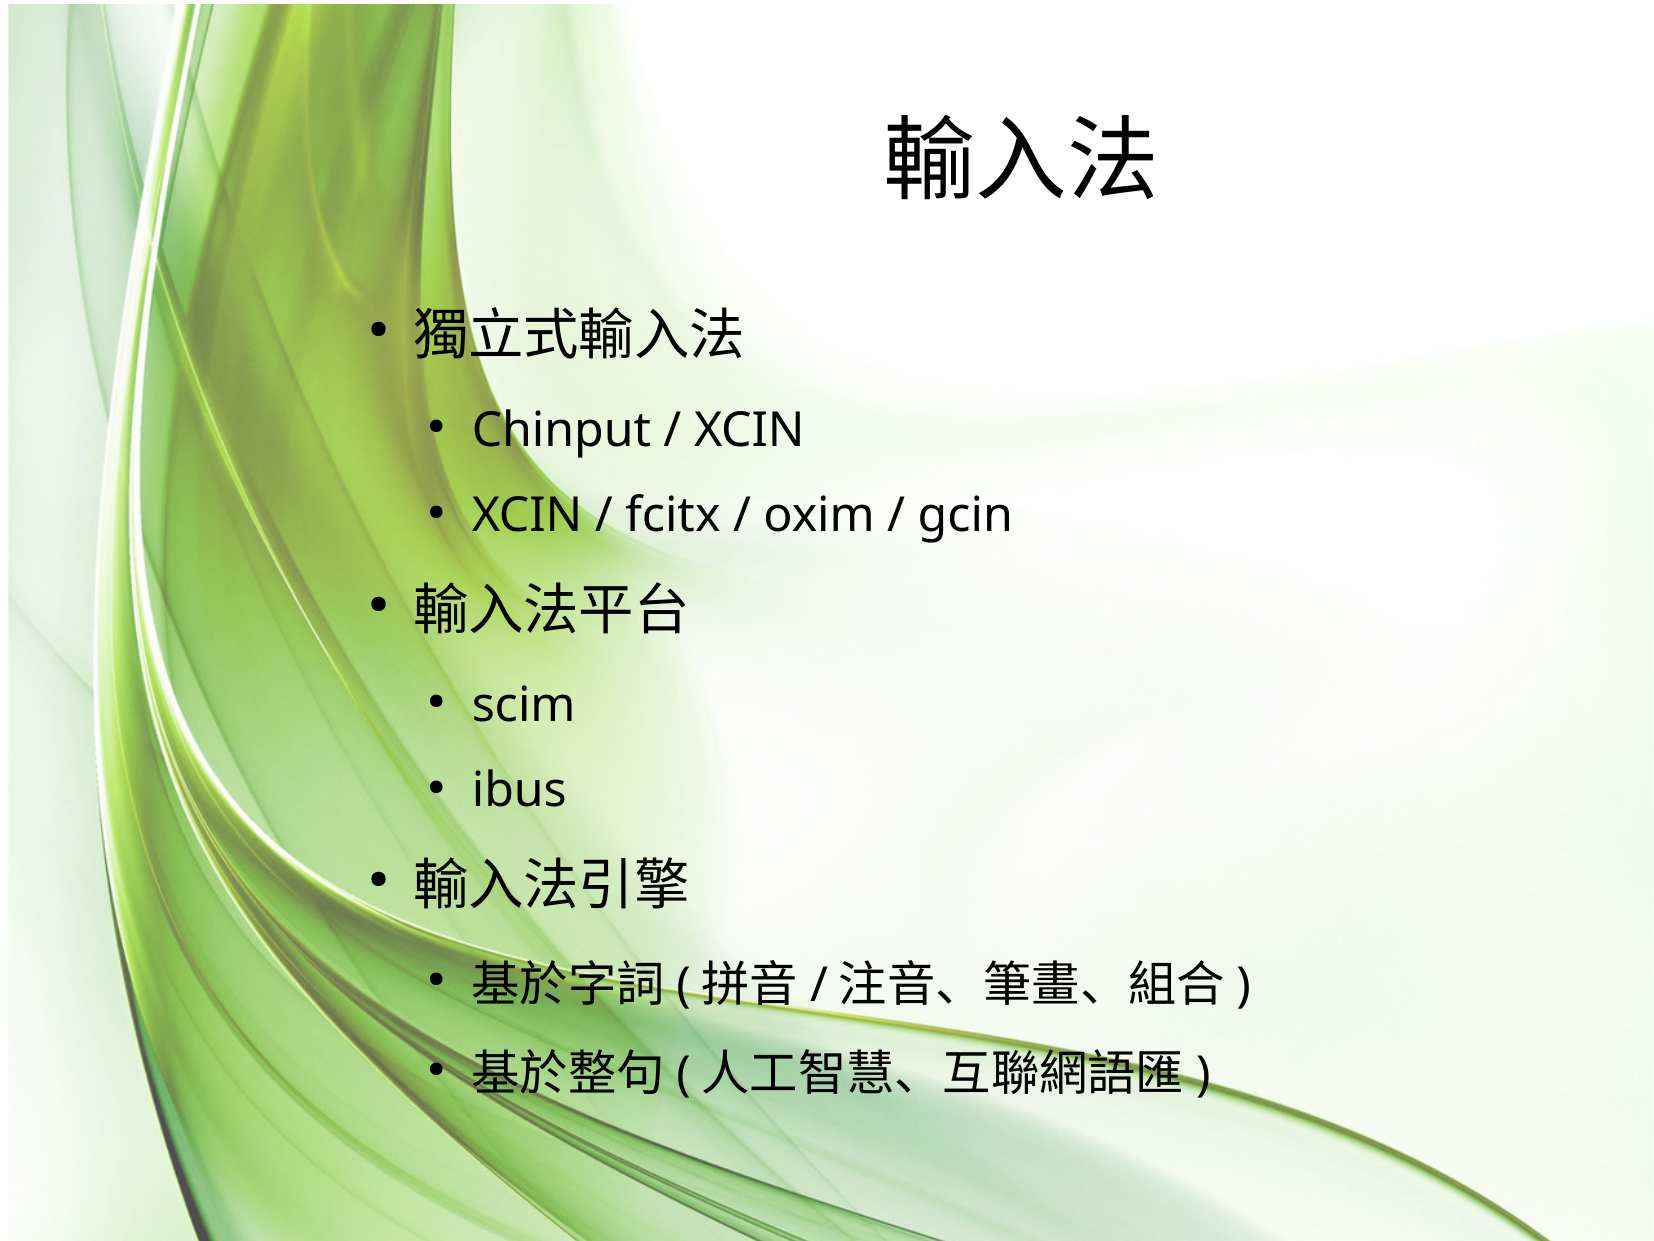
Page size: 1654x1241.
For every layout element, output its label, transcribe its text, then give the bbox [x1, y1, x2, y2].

list 獨立式輸入法 Chinput / XCIN XCIN / fcitx / oxim / gcin 輸入法平台 scim ibus 輸入法引擎 基於字詞(拼音/注音、筆畫、組合) 基於整句(人工智慧、互聯網語匯) [354, 290, 1571, 1109]
title 輸入法 [472, 56, 1571, 250]
